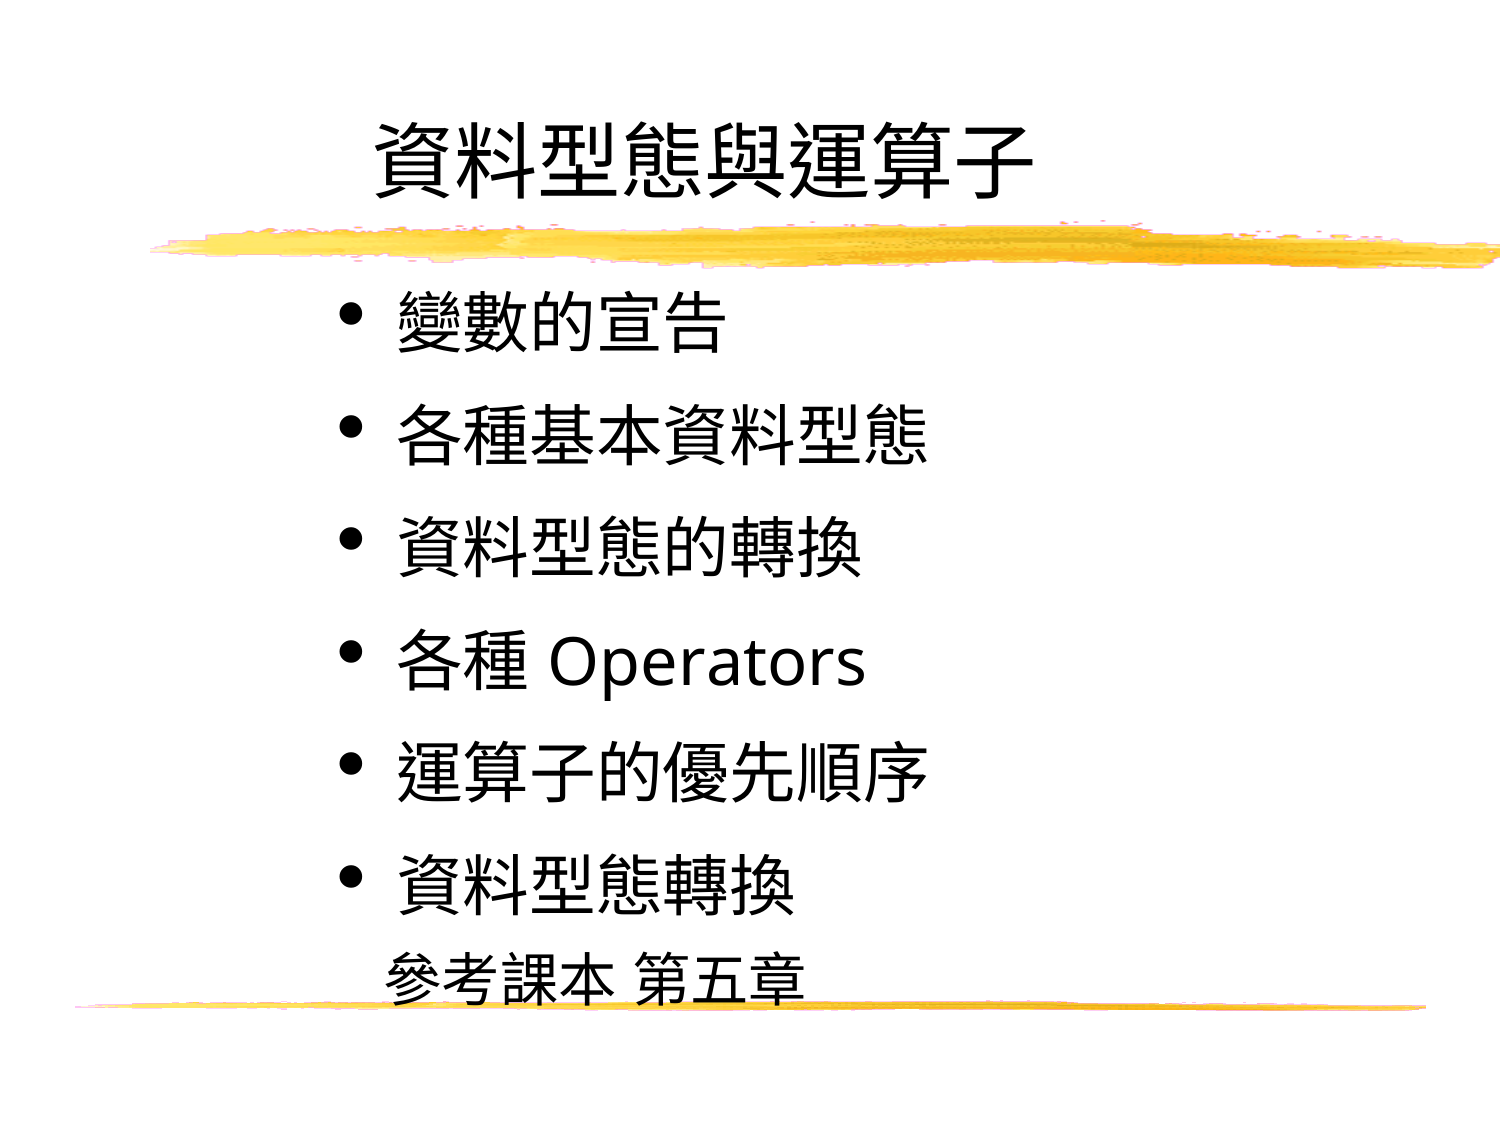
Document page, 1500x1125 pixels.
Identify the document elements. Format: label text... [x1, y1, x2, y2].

list 變數的宣告 各種基本資料型態 資料型態的轉換 各種Operators 運算子的優先順序 資料型態轉換 [324, 261, 1276, 888]
picture [75, 999, 1426, 1013]
text_box 參考課本 第五章 [368, 925, 1043, 1011]
picture [150, 215, 1500, 279]
title 資料型態與運算子 [66, 37, 1342, 225]
